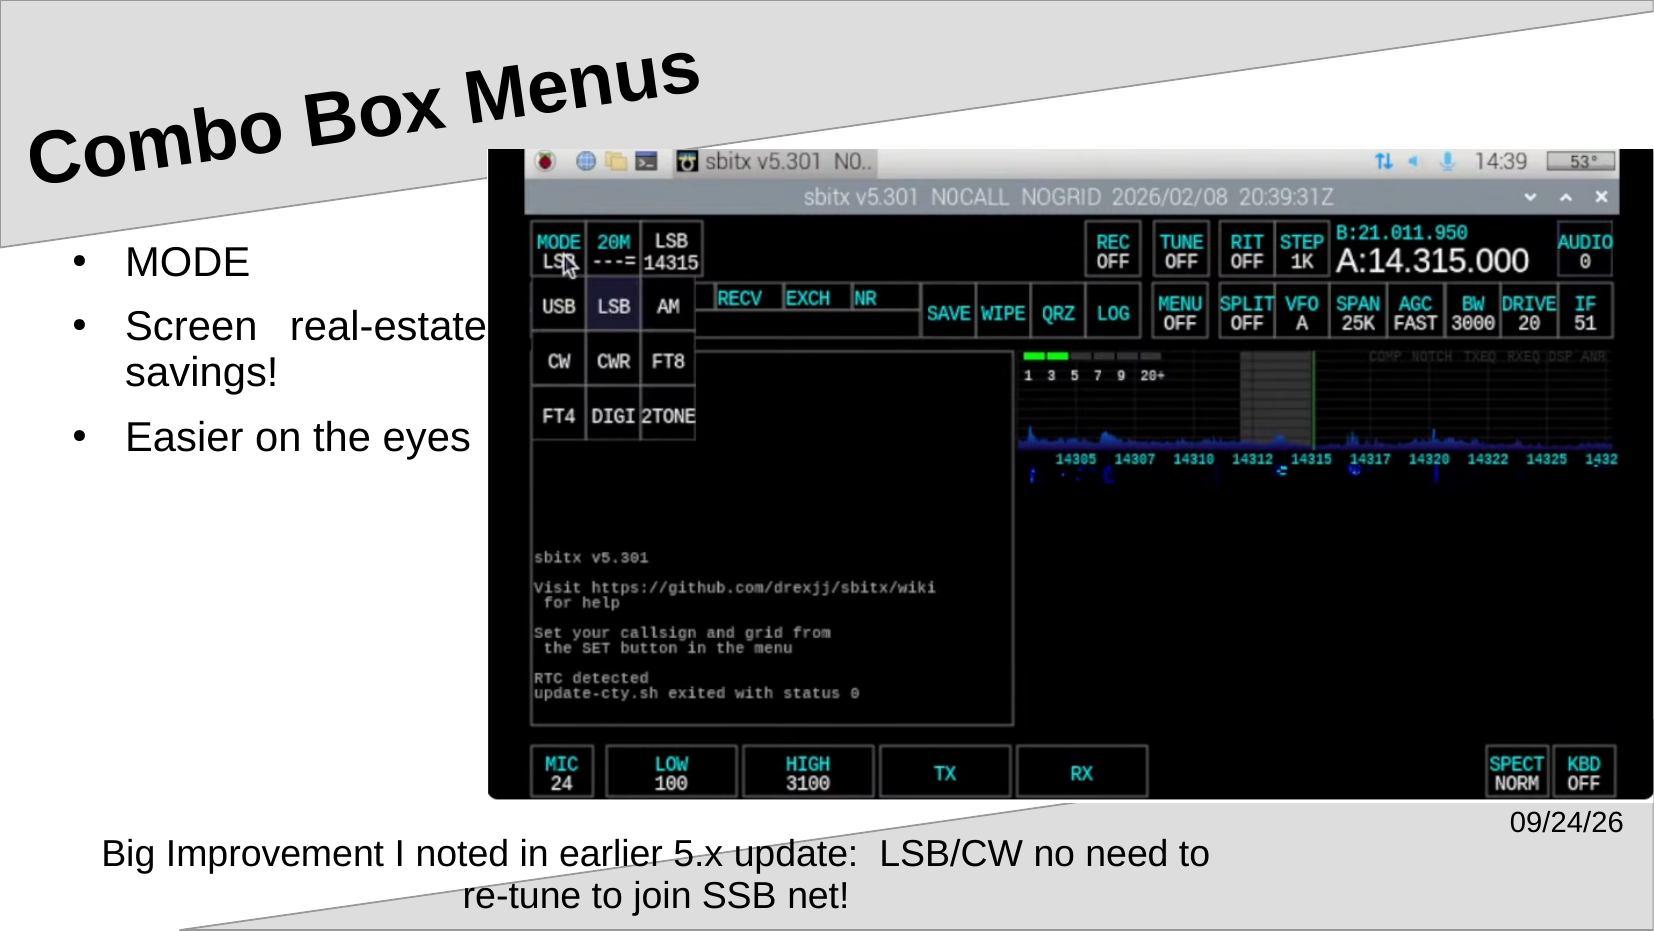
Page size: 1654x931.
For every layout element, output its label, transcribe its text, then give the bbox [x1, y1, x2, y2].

title Combo Box Menus [16, 0, 1501, 239]
picture [487, 149, 1654, 803]
list MODE Screen real-estate savings! Easier on the eyes [54, 238, 487, 778]
text_box Big Improvement I noted in earlier 5.x update: LSB/CW no need to re-tune to join SSB net! [75, 825, 1238, 931]
